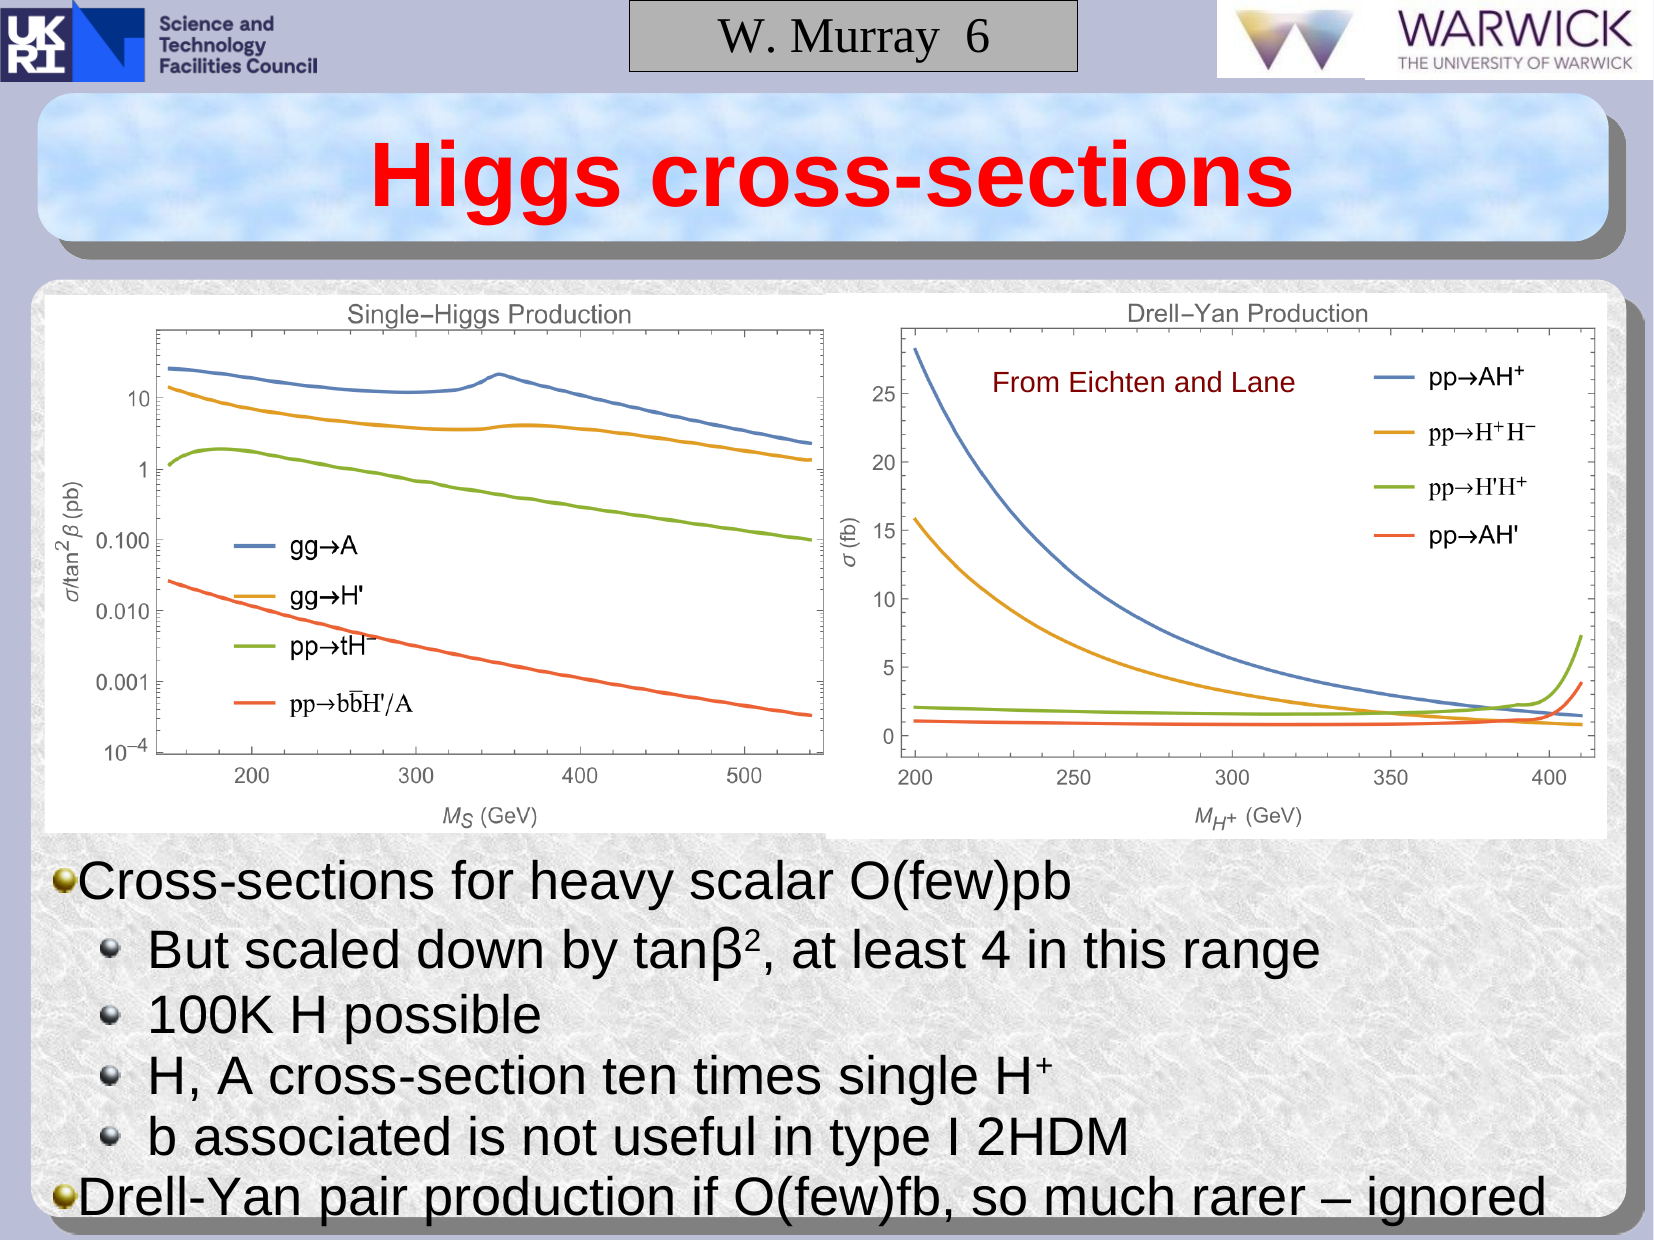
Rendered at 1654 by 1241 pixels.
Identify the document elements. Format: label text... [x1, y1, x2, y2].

picture [1217, 0, 1654, 80]
text_box From Eichten and Lane [992, 366, 1303, 407]
picture [0, 0, 317, 82]
list Cross-sections for heavy scalar O(few)pb But scaled down by tanβ2, at least 4 in this range 100K H possible H, A cross-section ten times single H+ b associated is not useful in type I 2HDM Drell-Yan pair production if O(few)fb, so much rarer – ignored [53, 850, 1588, 1219]
picture [30, 279, 1627, 1218]
title Higgs cross-sections [90, 101, 1584, 249]
picture [37, 93, 1609, 242]
